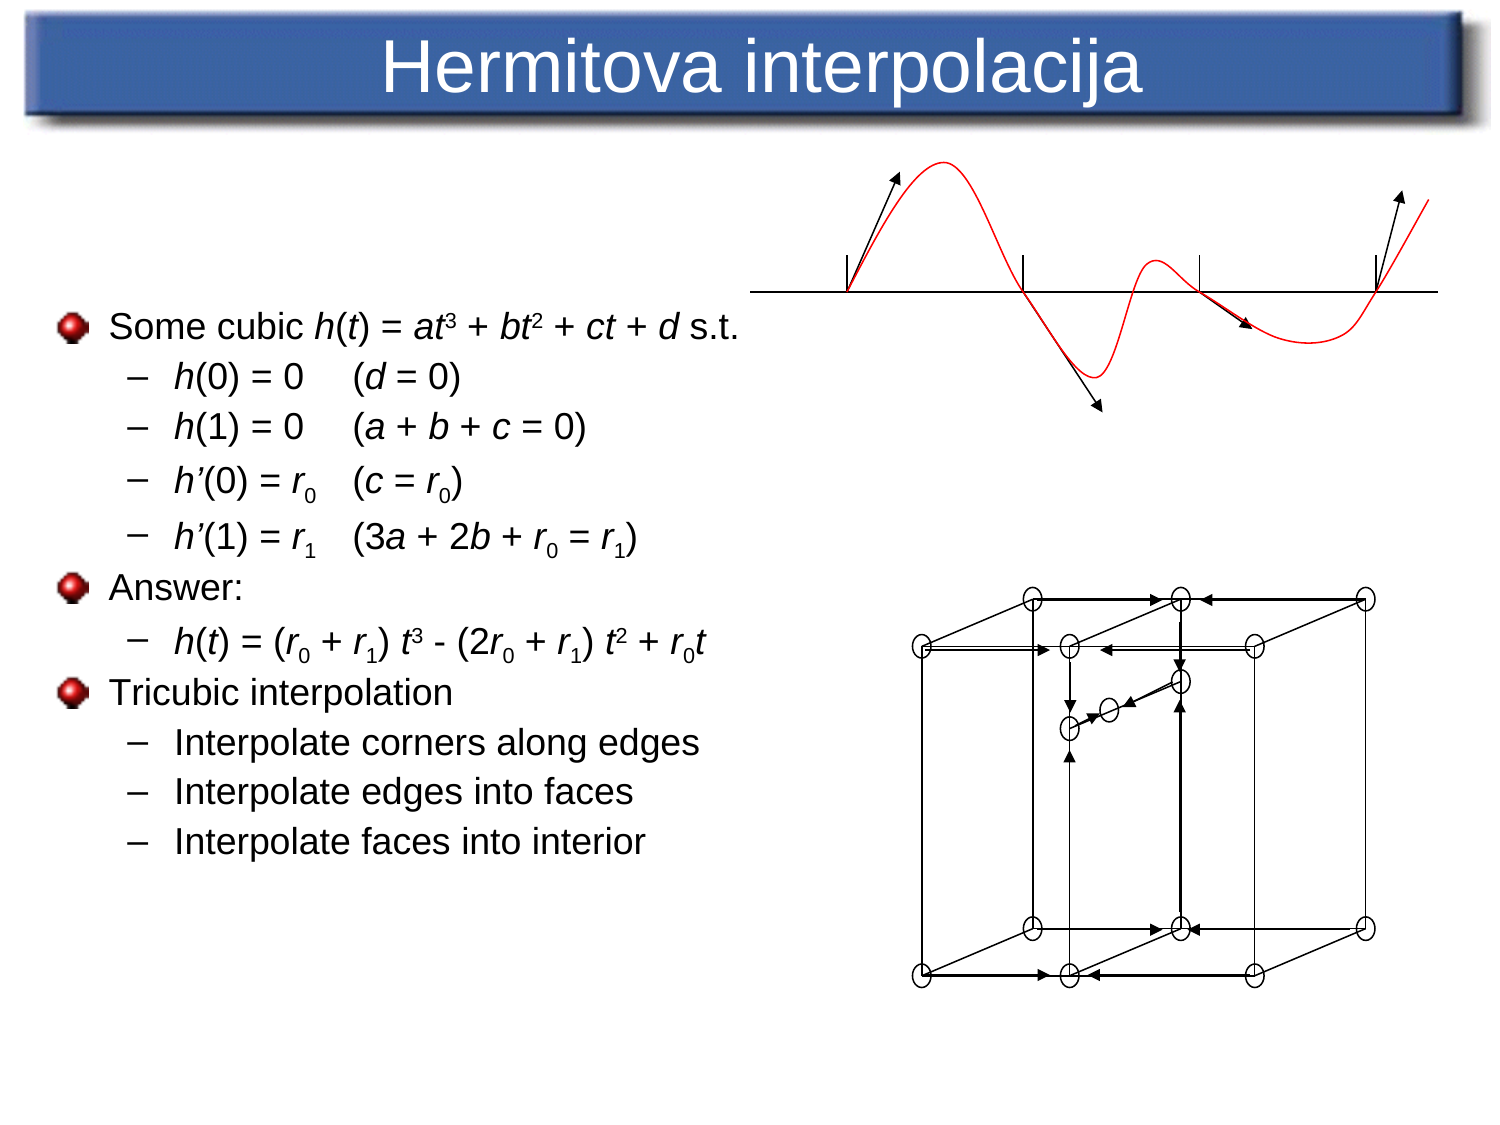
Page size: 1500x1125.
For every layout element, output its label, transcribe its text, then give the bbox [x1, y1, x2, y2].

picture [23, 8, 1491, 135]
list Some cubic h(t) = at3 + bt2 + ct + d s.t. h(0) = 0 (d = 0) h(1) = 0 (a + b + c = 0) h’(0) = r0 (c = r0) h’(1) = r1 (3a + 2b + r0 = r1) Answer: h(t) = (r0 + r1) t3 - (2r0 + r1) t2 + r0t Tricubic interpolation Interpolate corners along edges Interpolate edges into faces Interpolate faces into interior [37, 299, 850, 1063]
title Hermitova interpolacija [24, 0, 1500, 126]
